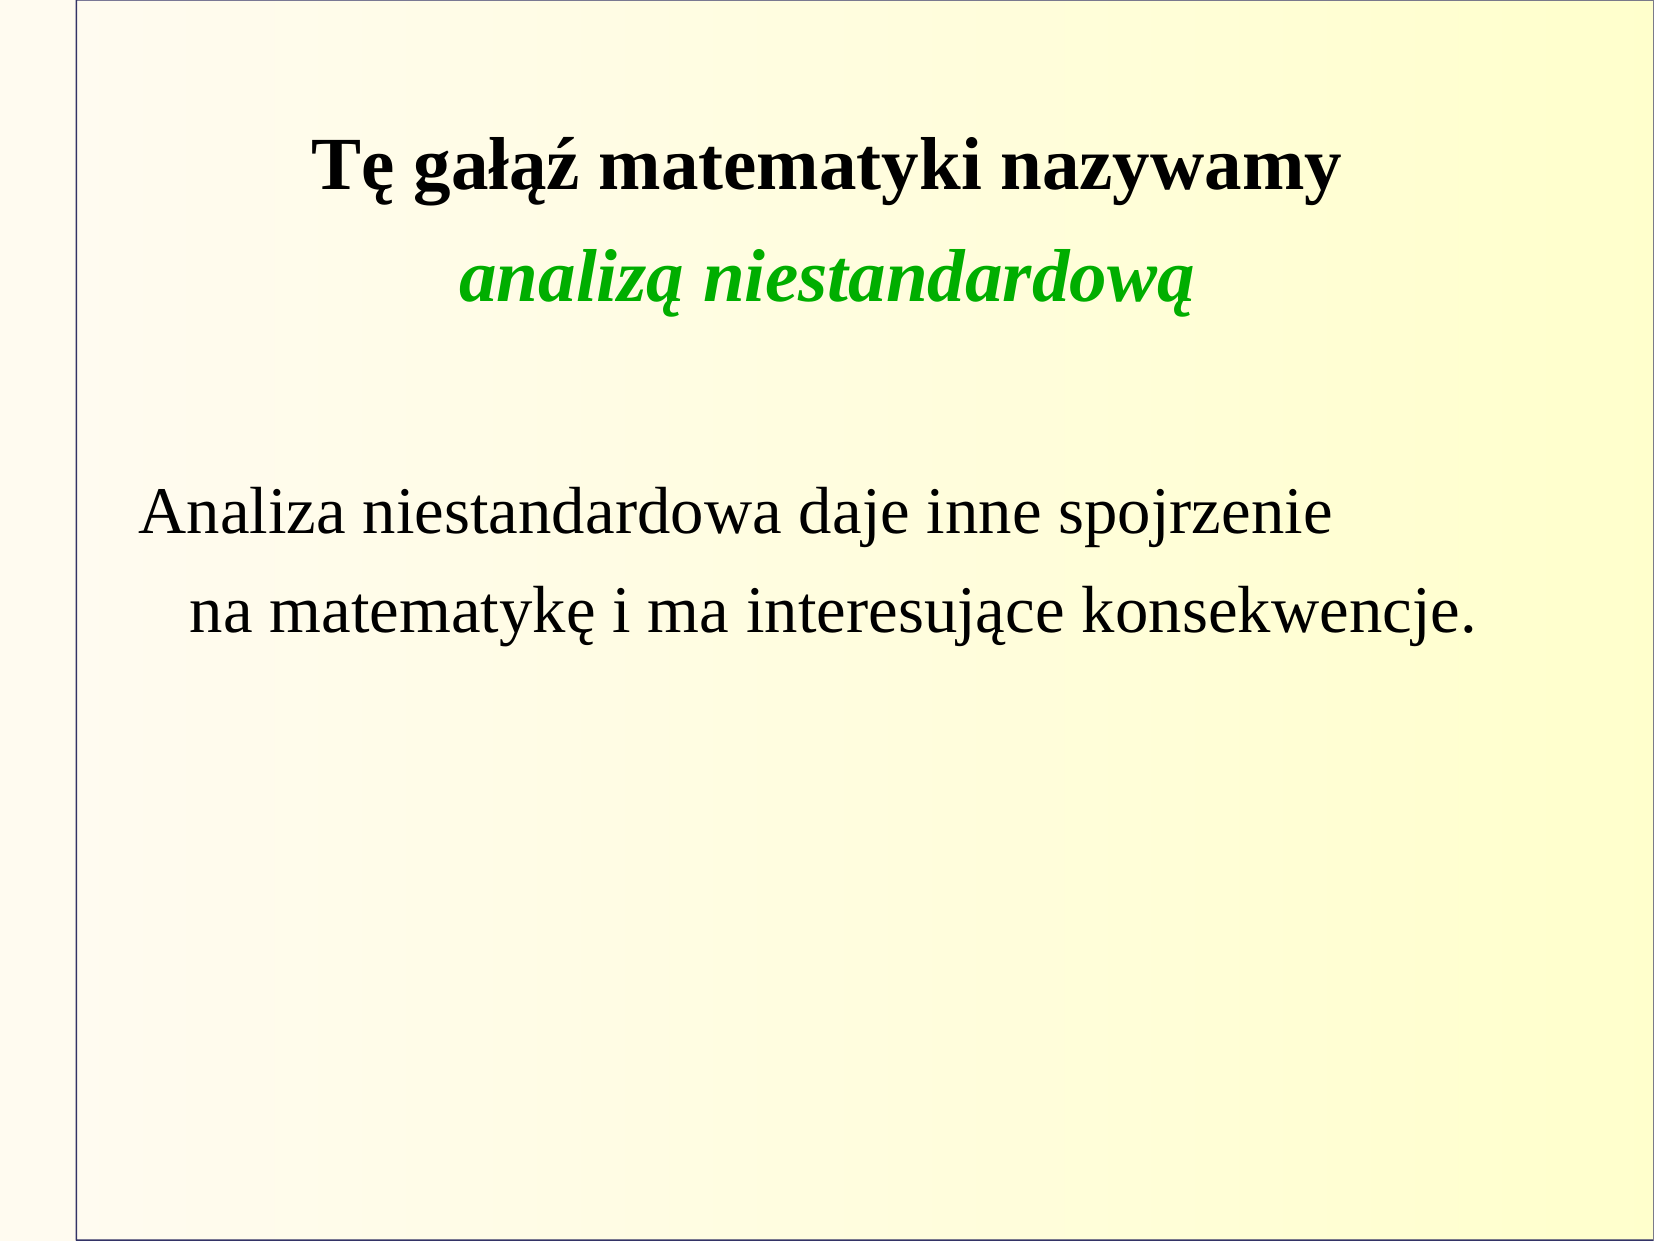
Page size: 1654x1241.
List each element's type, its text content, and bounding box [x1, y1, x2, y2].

picture [0, 0, 75, 1241]
title Tę gałąź matematyki nazywamy analizą niestandardową [121, 58, 1533, 344]
list Analiza niestandardowa daje inne spojrzenie na matematykę i ma interesujące konsekwencje. [121, 344, 1533, 1136]
